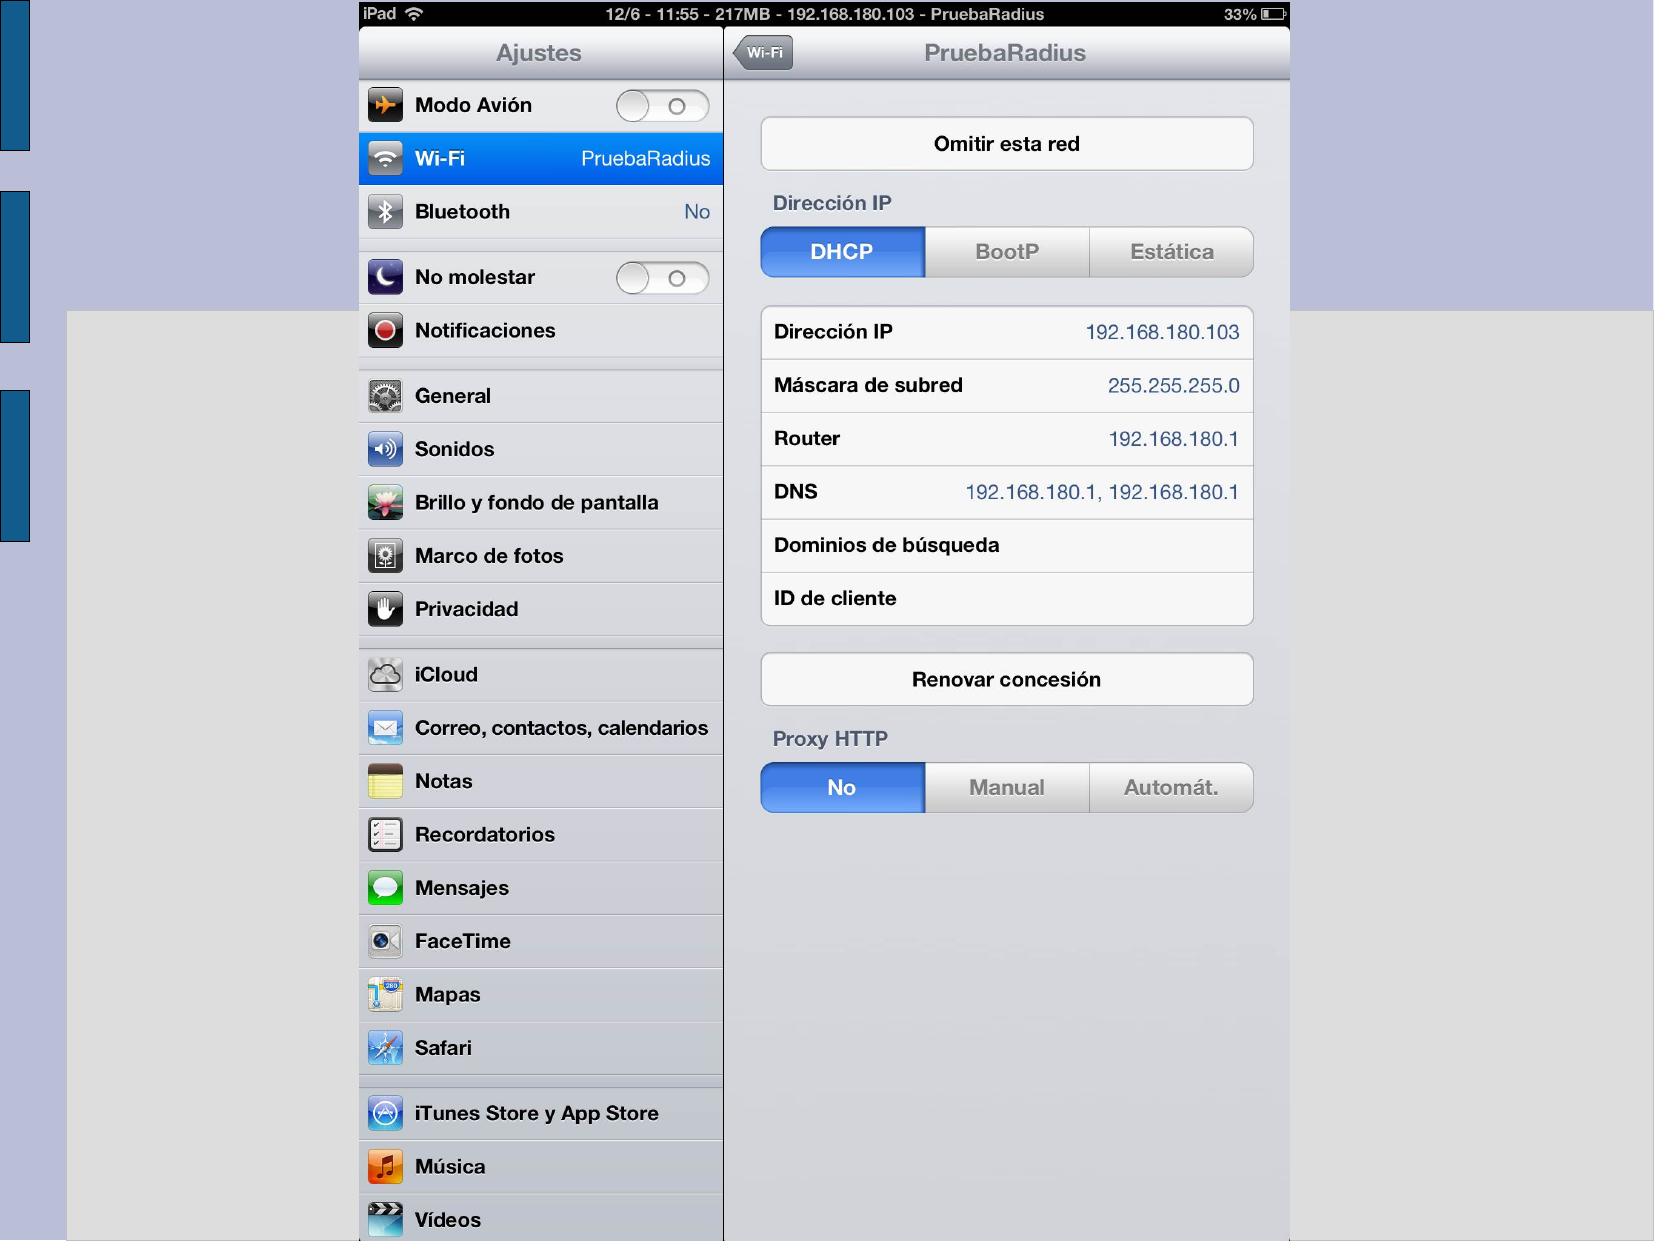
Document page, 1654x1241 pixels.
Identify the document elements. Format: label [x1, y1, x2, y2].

picture [359, 2, 1290, 1241]
